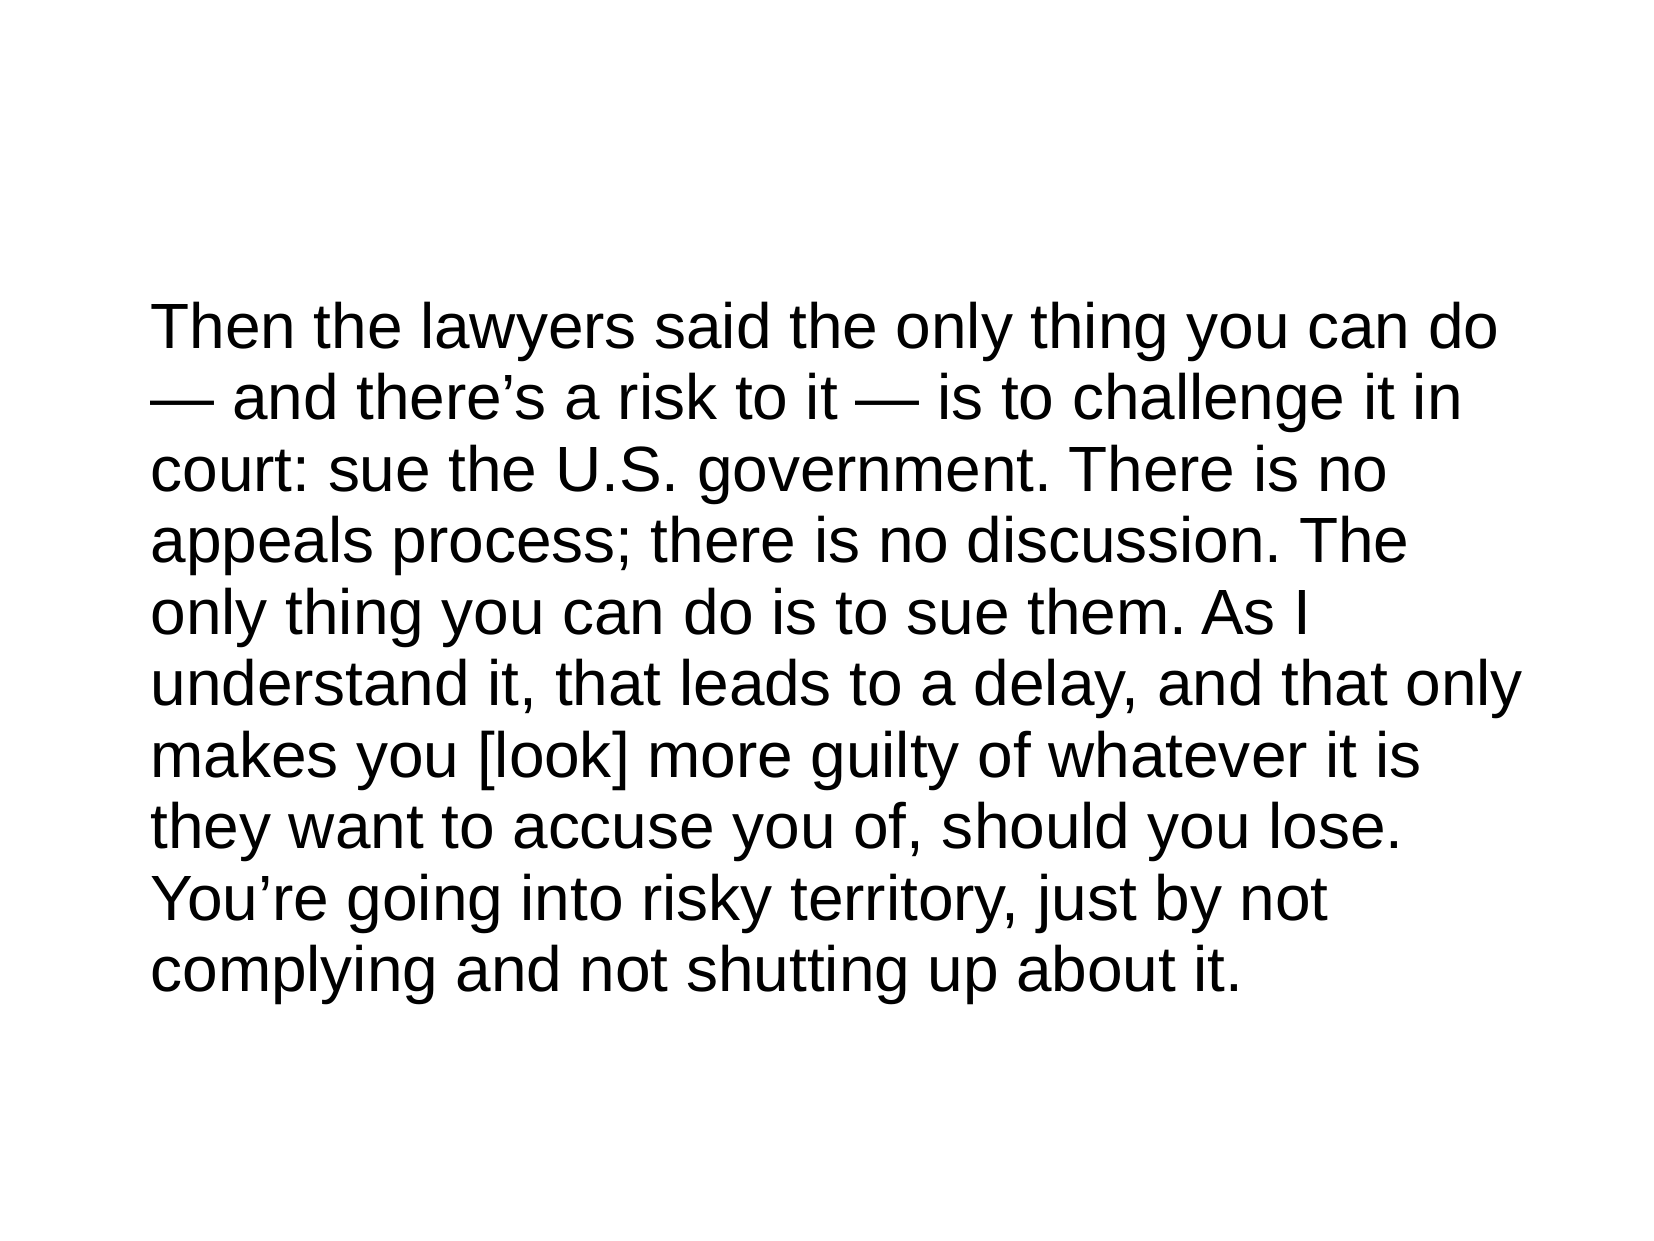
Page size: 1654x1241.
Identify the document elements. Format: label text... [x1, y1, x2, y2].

list Then the lawyers said the only thing you can do— and there’s a risk to it — is to challenge it in court: sue the U.S. government. There is no appeals process; there is no discussion. The only thing you can do is to sue them. As I understand it, that leads to a delay, and that only makes you [look] more guilty of whatever it is they want to accuse you of, should you lose. You’re going into risky territory, just by not complying and not shutting up about it. [82, 290, 1538, 1010]
